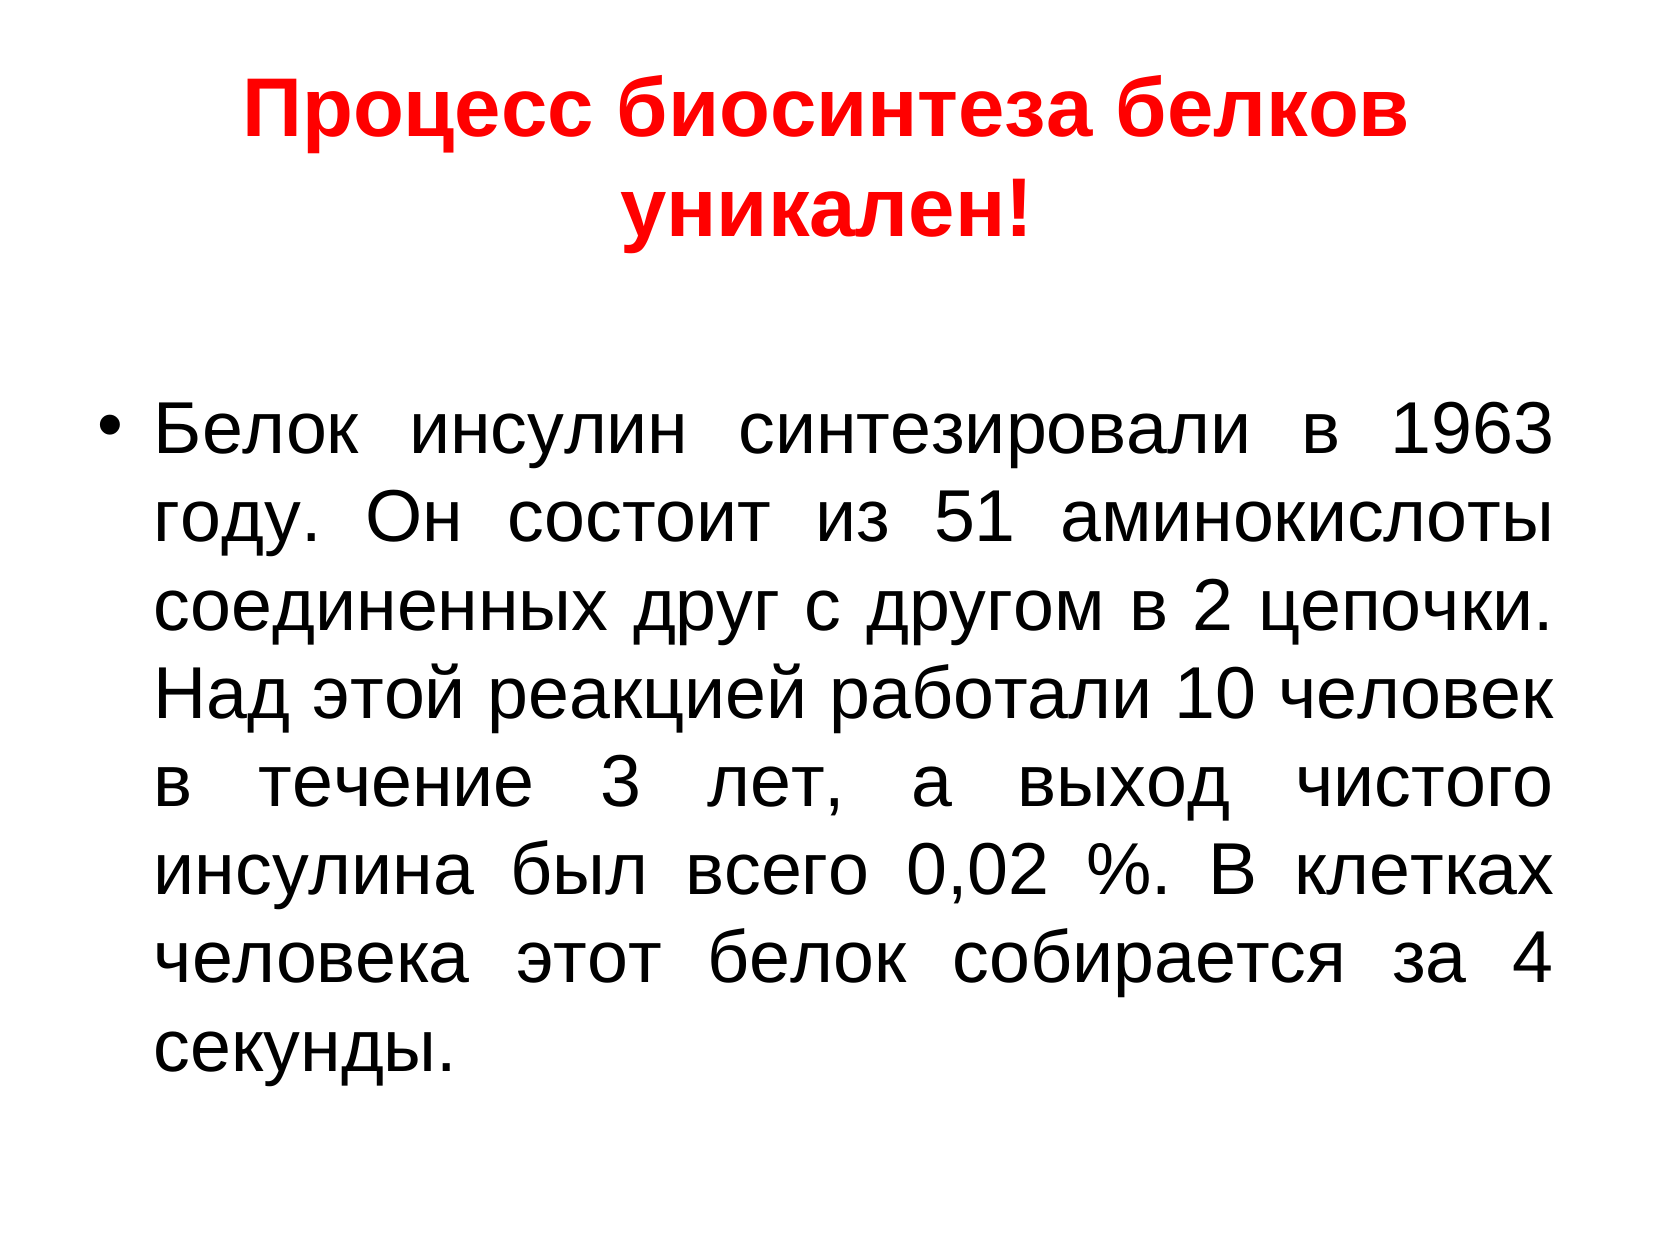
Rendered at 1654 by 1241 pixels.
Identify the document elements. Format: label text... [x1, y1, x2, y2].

list Белок инсулин синтезировали в 1963 году. Он состоит из 51 аминокислоты соединенных друг с другом в 2 цепочки. Над этой реакцией работали 10 человек в течение 3 лет, а выход чистого инсулина был всего 0,02 %. В клетках человека этот белок собирается за 4 секунды. [82, 372, 1571, 1108]
title Процесс биосинтеза белков уникален! [82, 34, 1571, 272]
